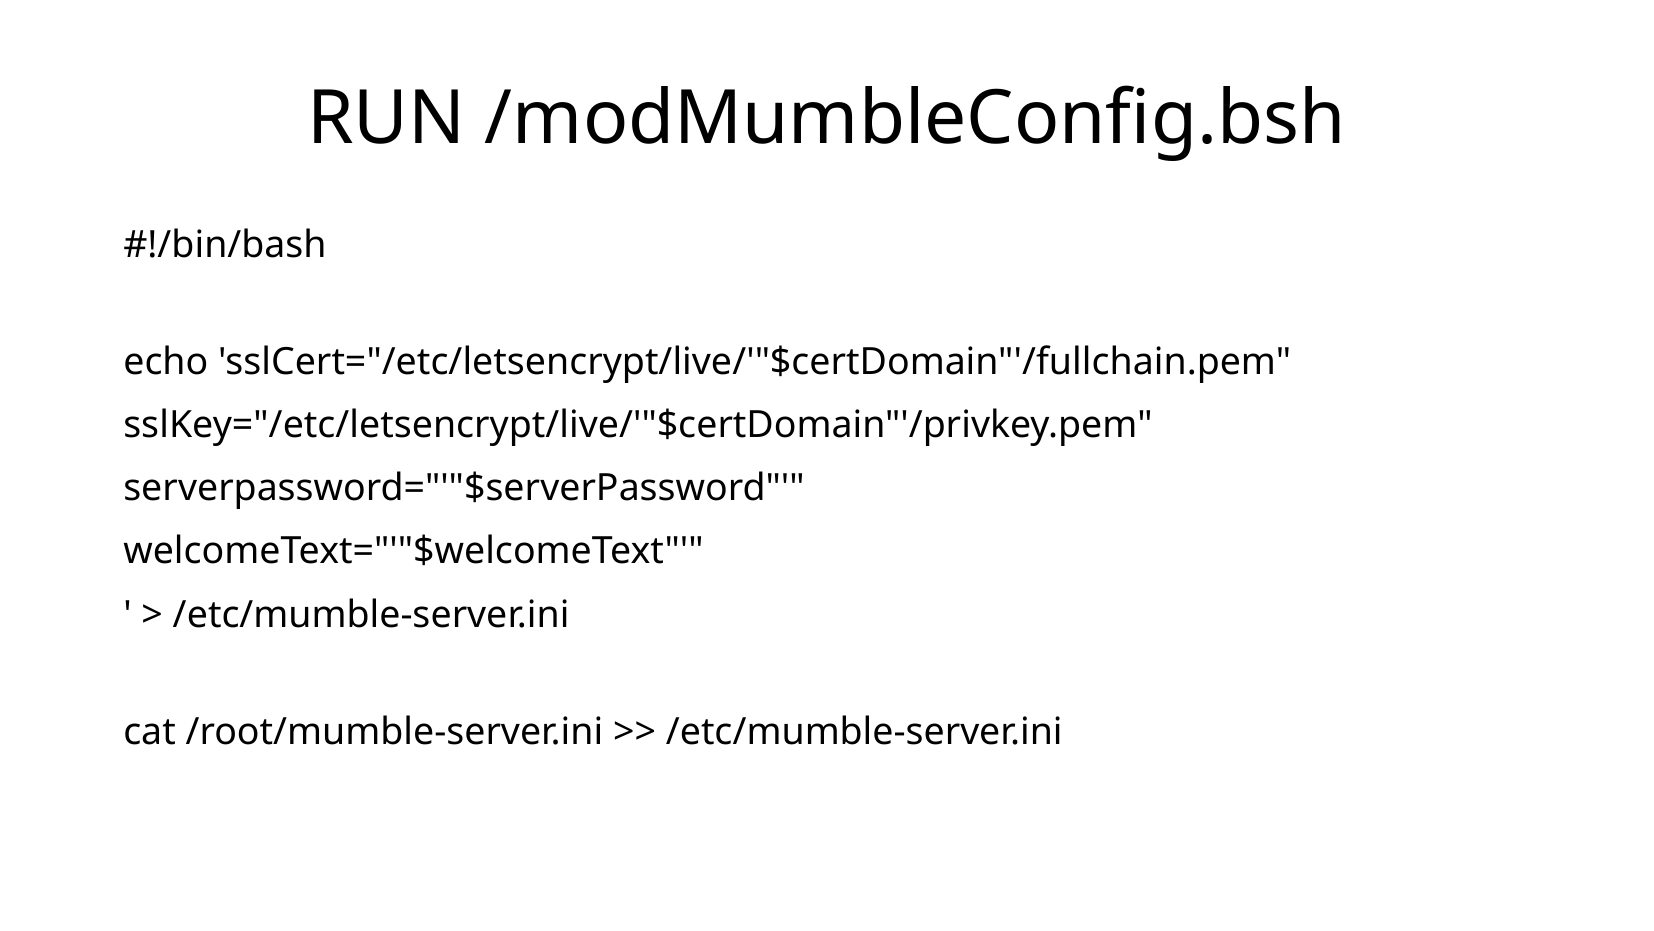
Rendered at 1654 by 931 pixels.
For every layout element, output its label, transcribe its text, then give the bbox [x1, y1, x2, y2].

title RUN /modMumbleConfig.bsh [82, 37, 1571, 193]
list #!/bin/bash echo 'sslCert="/etc/letsencrypt/live/'"$certDomain"'/fullchain.pem" sslKey="/etc/letsencrypt/live/'"$certDomain"'/privkey.pem" serverpassword="'"$serverPassword"'" welcomeText="'"$welcomeText"'" ' > /etc/mumble-server.ini cat /root/mumble-server.ini >> /etc/mumble-server.ini [123, 217, 1531, 758]
